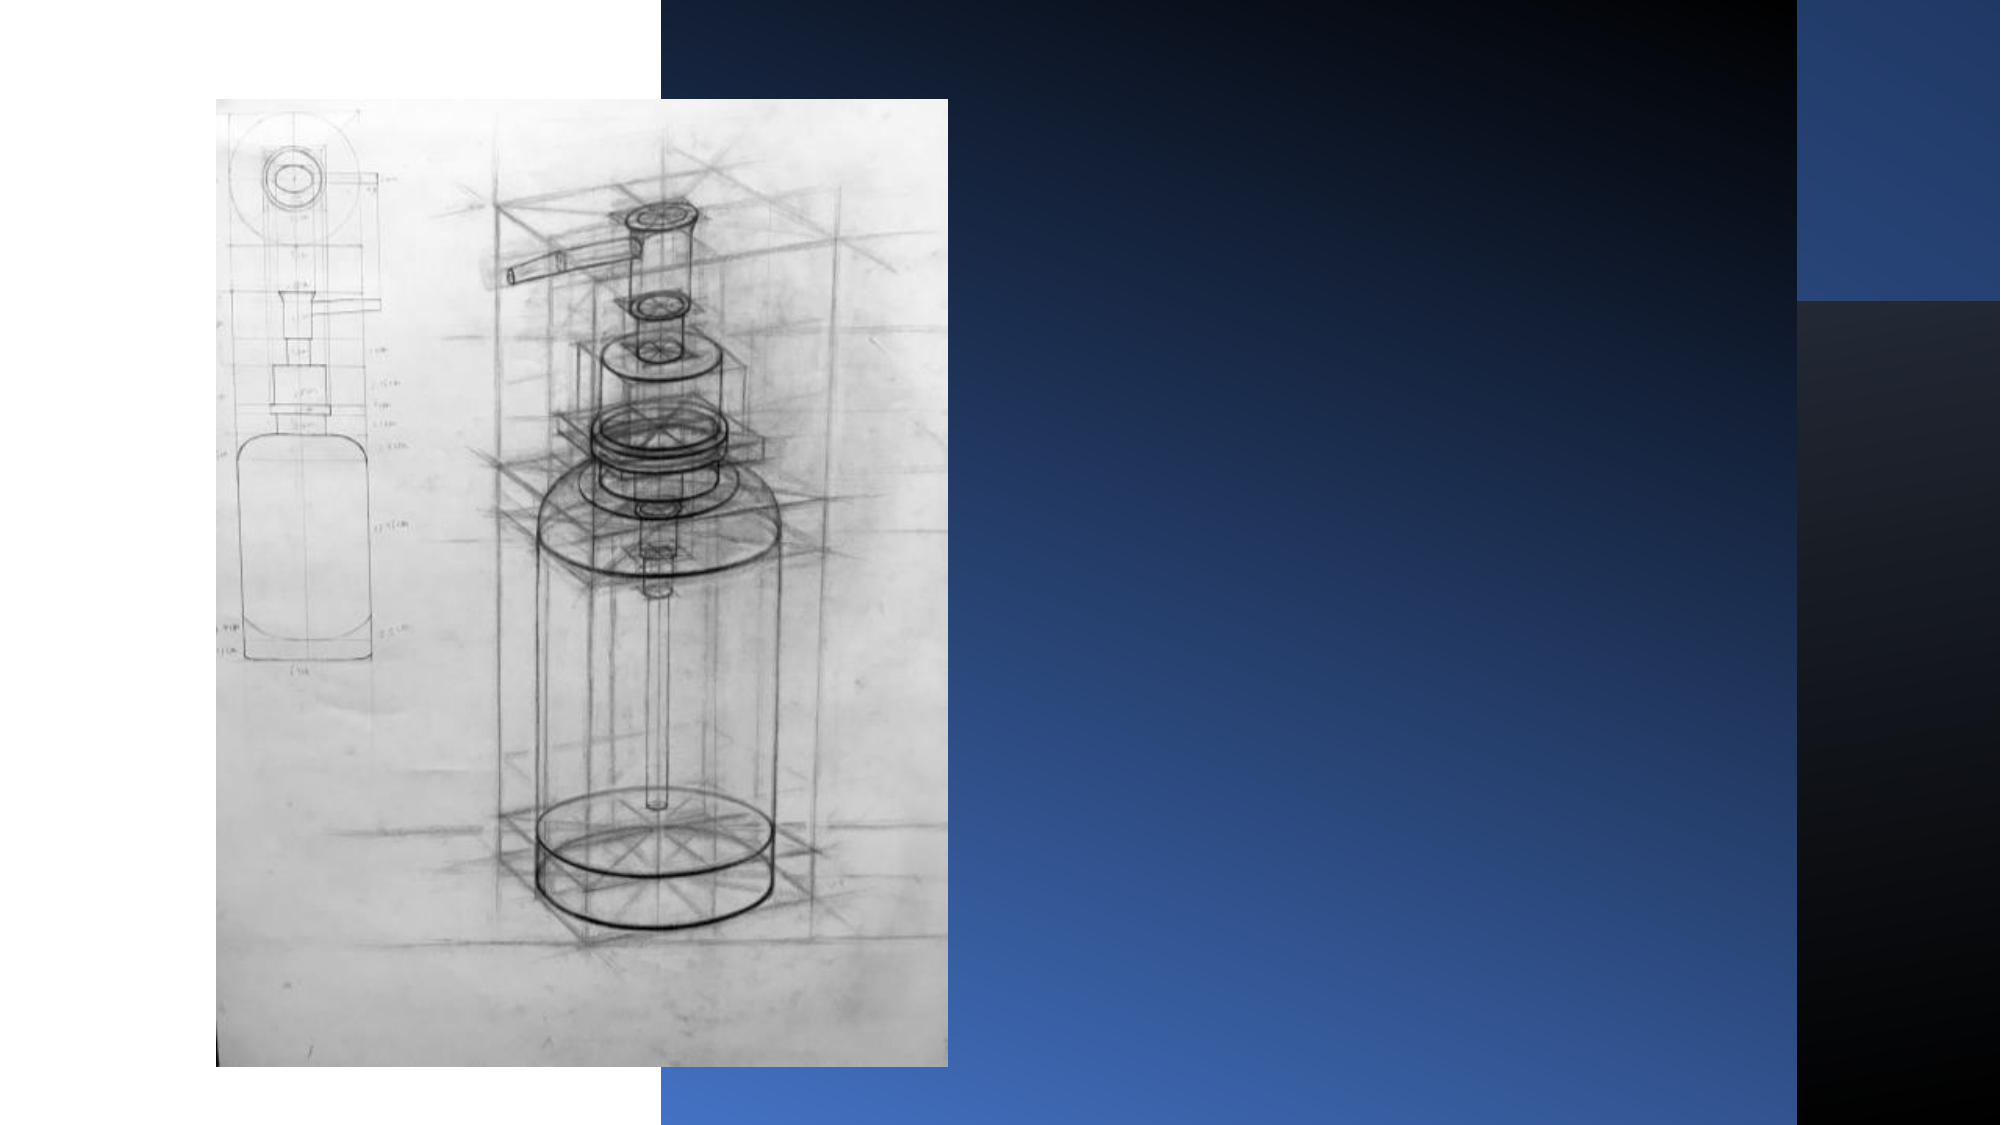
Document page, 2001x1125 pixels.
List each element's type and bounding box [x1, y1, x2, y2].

text_box [0, 0, 2000, 1125]
picture [216, 99, 958, 1067]
